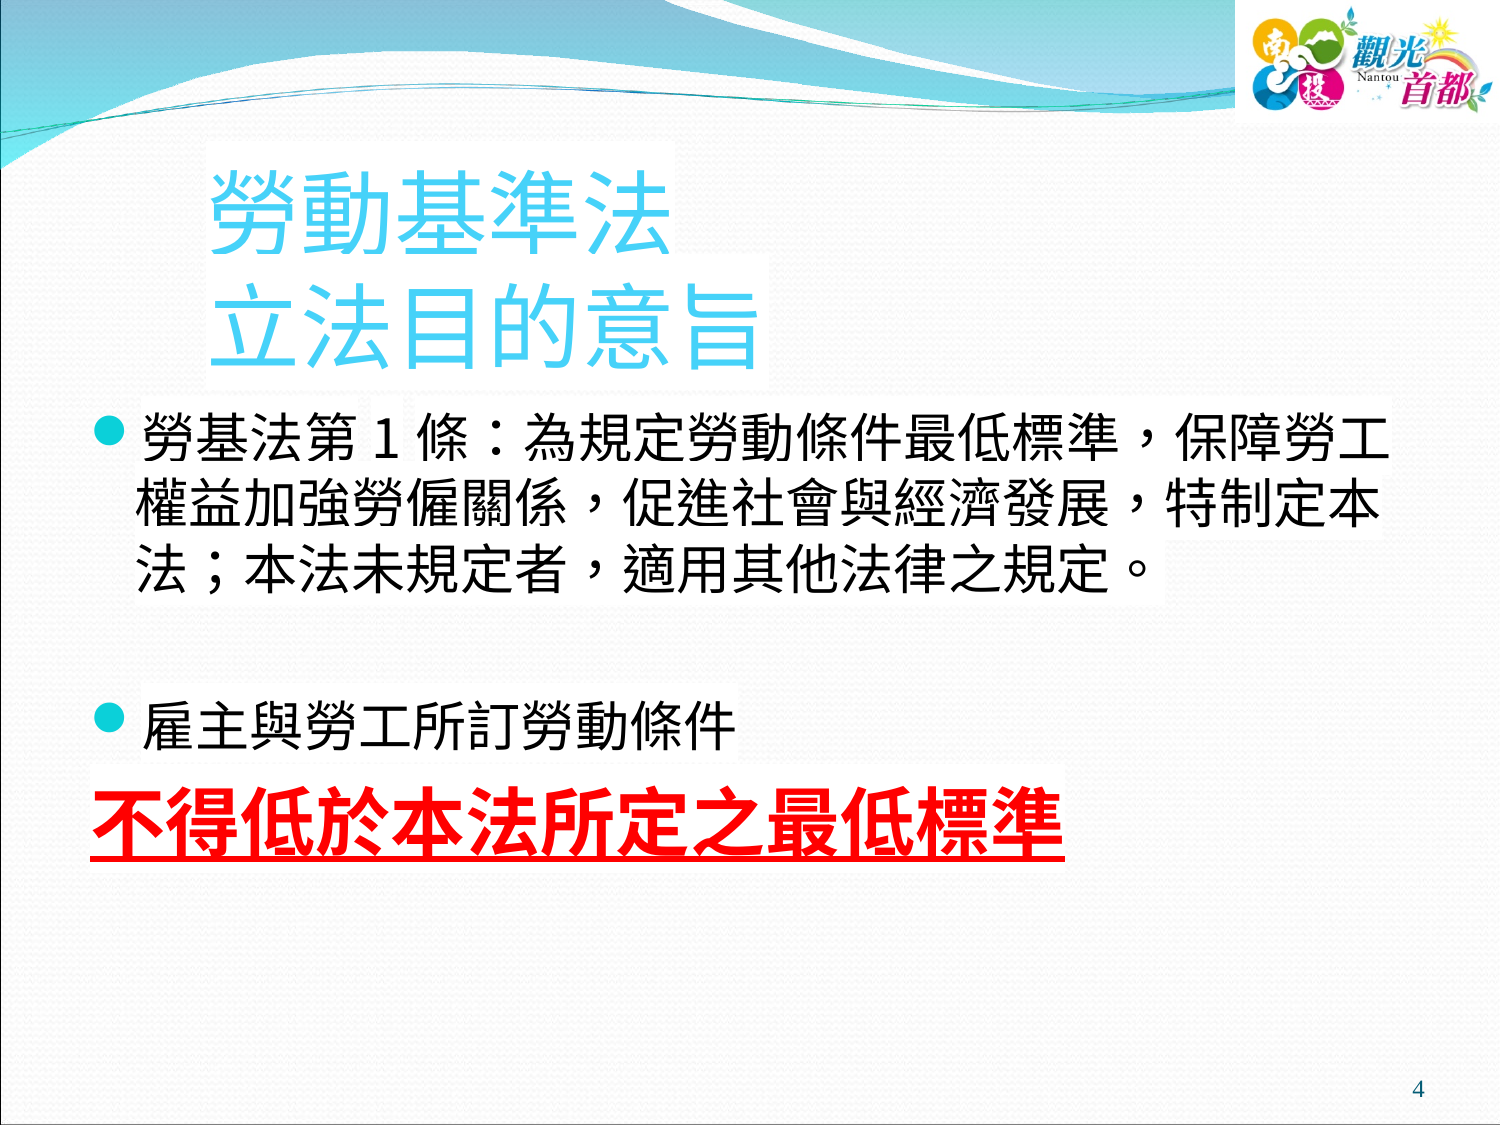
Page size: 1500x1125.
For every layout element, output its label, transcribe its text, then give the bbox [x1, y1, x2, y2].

list 勞基法第1條：為規定勞動條件最低標準，保障勞工權益加強勞僱關係，促進社會與經濟發展，特制定本法；本法未規定者，適用其他法律之規定。 雇主與勞工所訂勞動條件 不得低於本法所定之最低標準 [75, 397, 1426, 1005]
title 勞動基準法 立法目的意旨 [206, 148, 1400, 337]
picture [0, 0, 1500, 1125]
text_box <編號> [1299, 1042, 1426, 1103]
